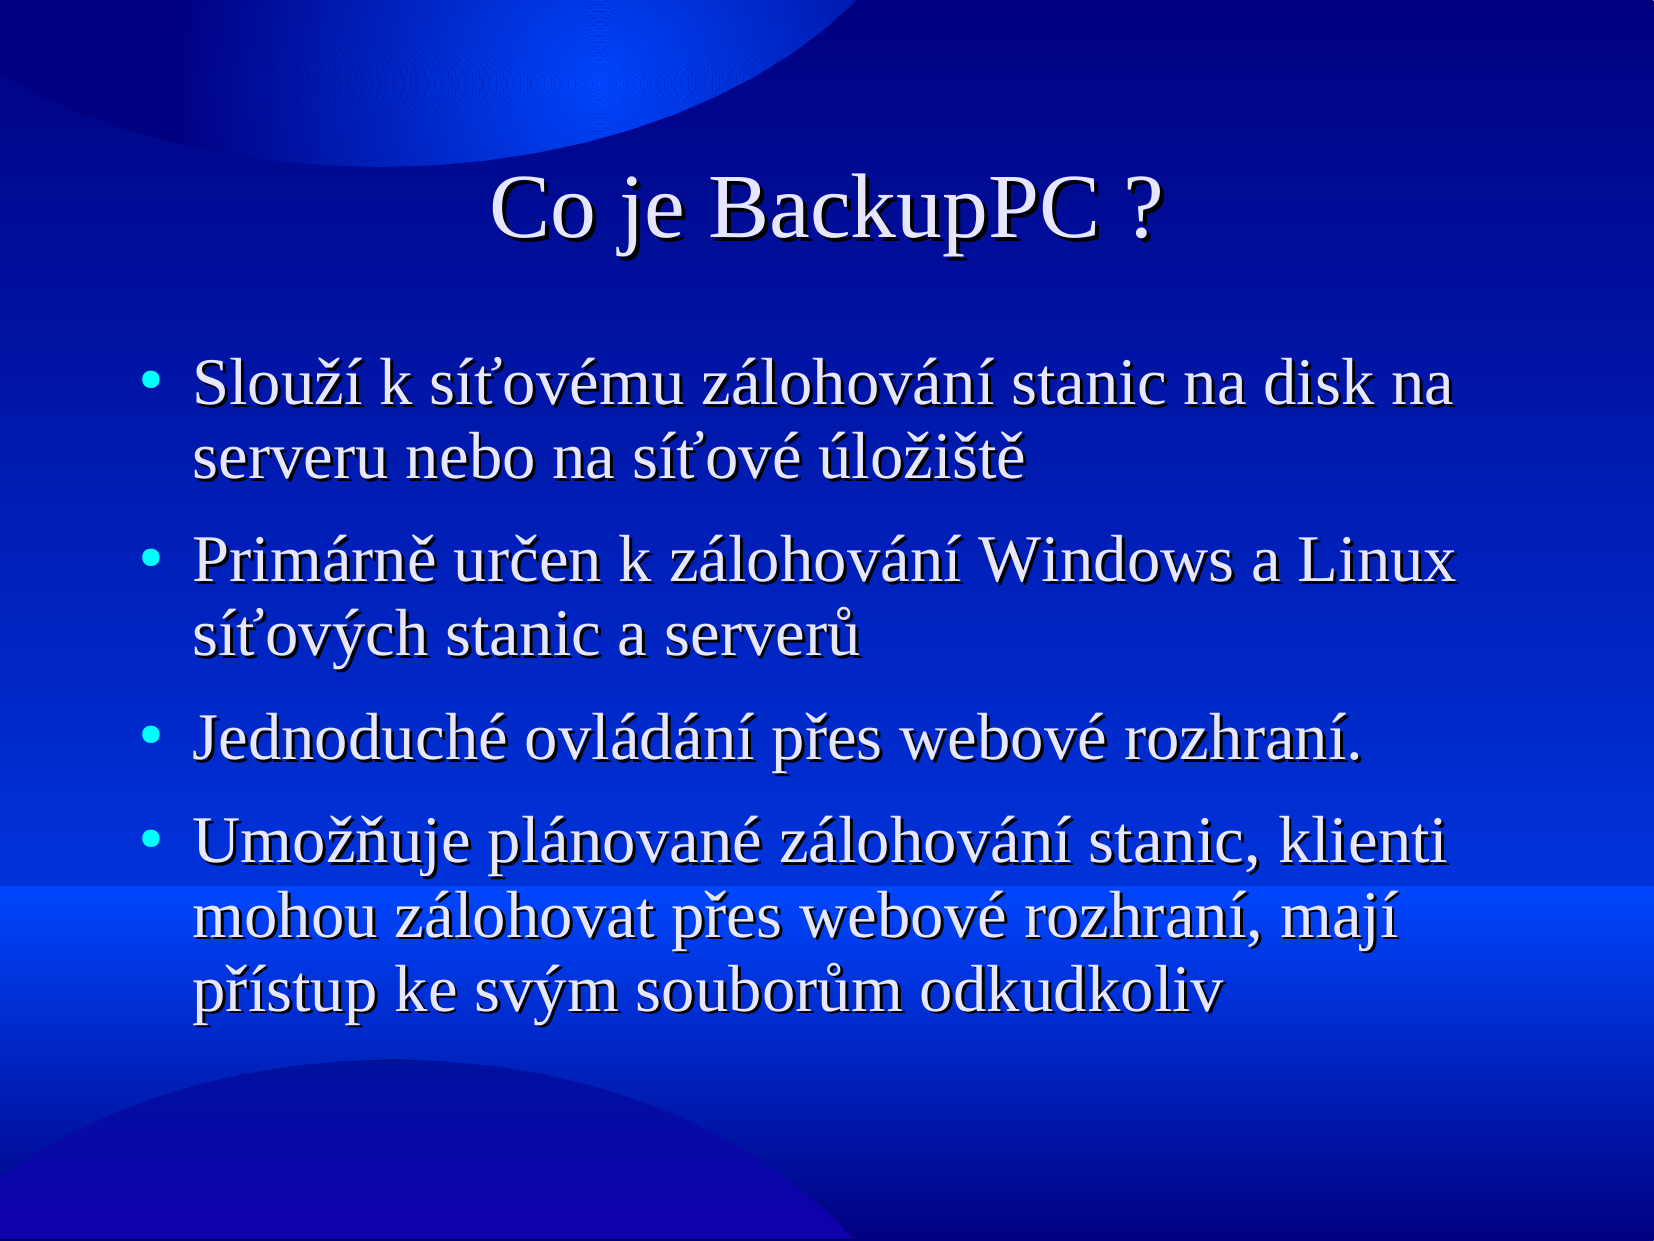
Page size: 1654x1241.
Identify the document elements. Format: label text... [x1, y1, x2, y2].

title Co je BackupPC ? [121, 102, 1534, 311]
list Slouží k síťovému zálohování stanic na disk na serveru nebo na síťové úložiště Primárně určen k zálohování Windows a Linux síťových stanic a serverů Jednoduché ovládání přes webové rozhraní. Umožňuje plánované zálohování stanic, klienti mohou zálohovat přes webové rozhraní, mají přístup ke svým souborům odkudkoliv [121, 344, 1534, 1127]
